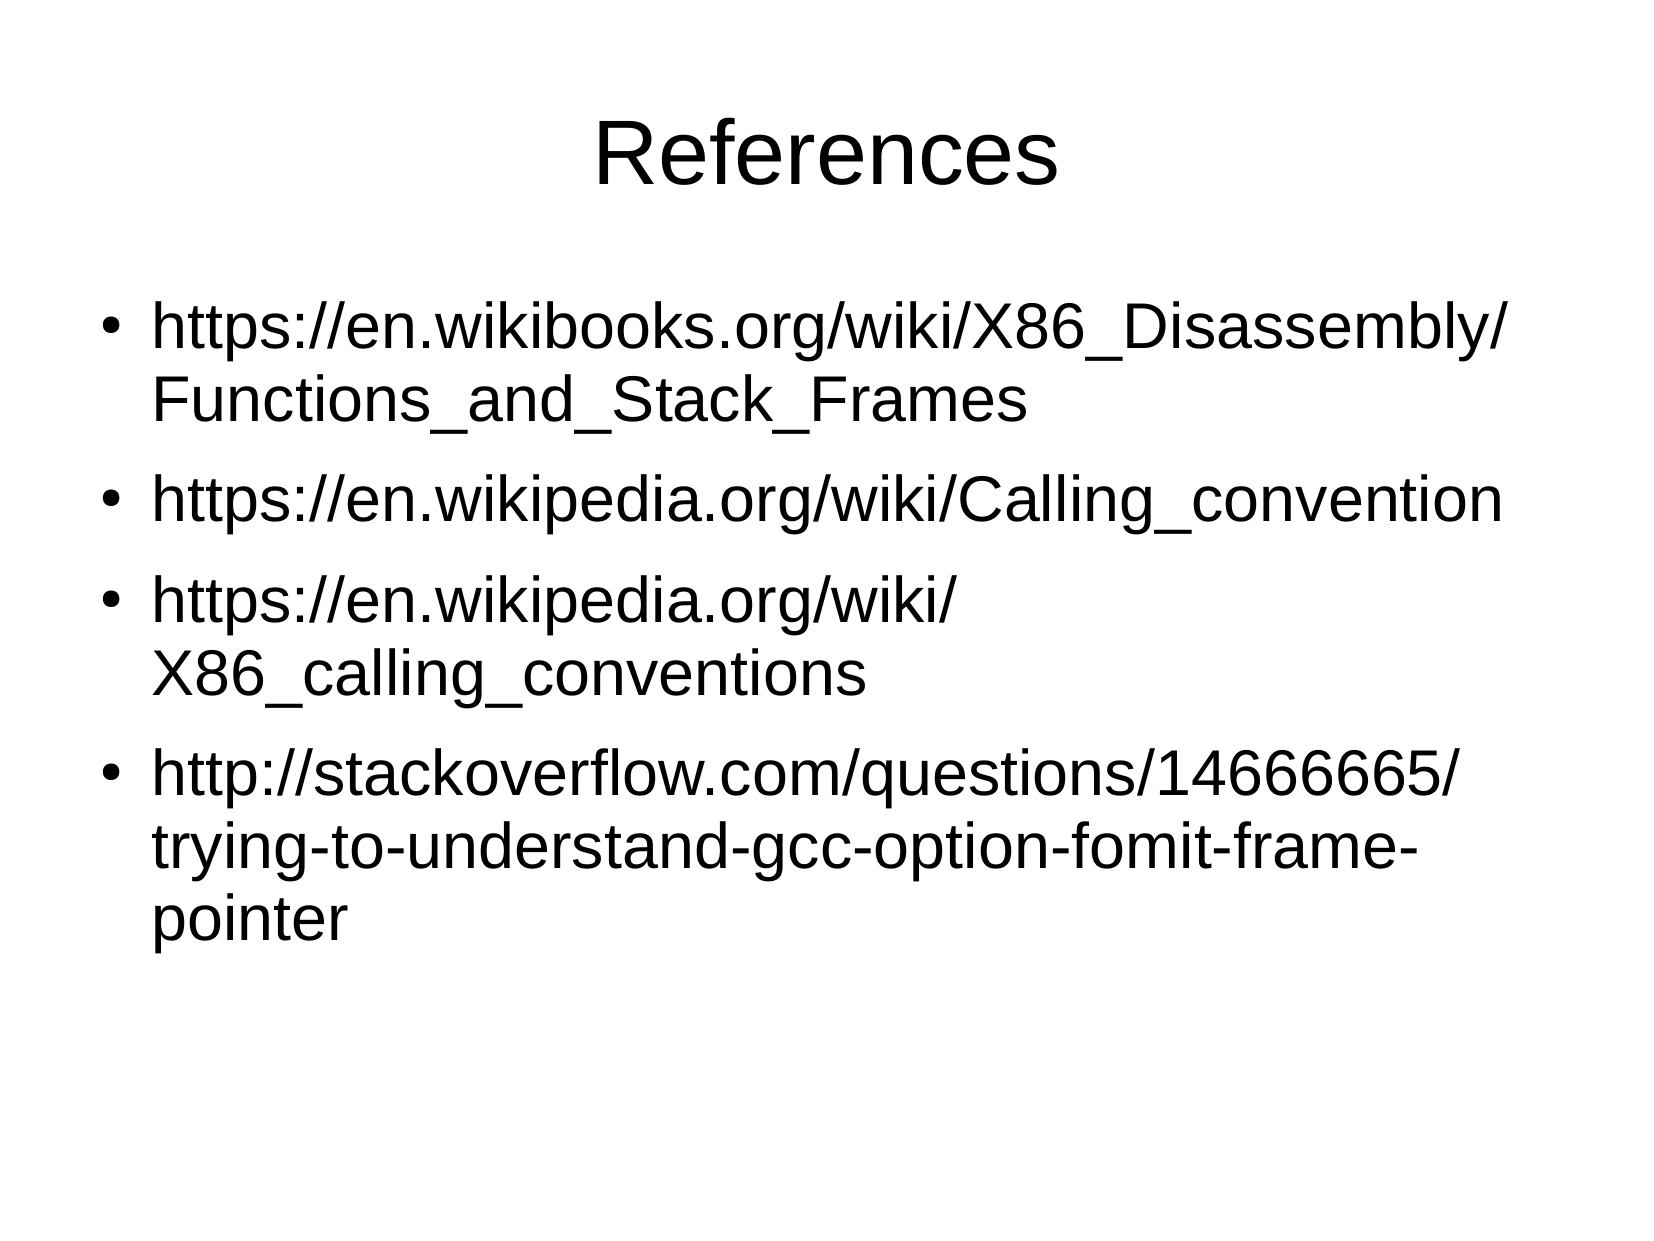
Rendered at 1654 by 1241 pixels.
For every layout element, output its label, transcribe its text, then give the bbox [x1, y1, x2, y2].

list https://en.wikibooks.org/wiki/X86_Disassembly/Functions_and_Stack_Frames https://en.wikipedia.org/wiki/Calling_convention https://en.wikipedia.org/wiki/X86_calling_conventions http://stackoverflow.com/questions/14666665/trying-to-understand-gcc-option-fomit-frame-pointer [82, 290, 1571, 1010]
title References [82, 49, 1571, 257]
